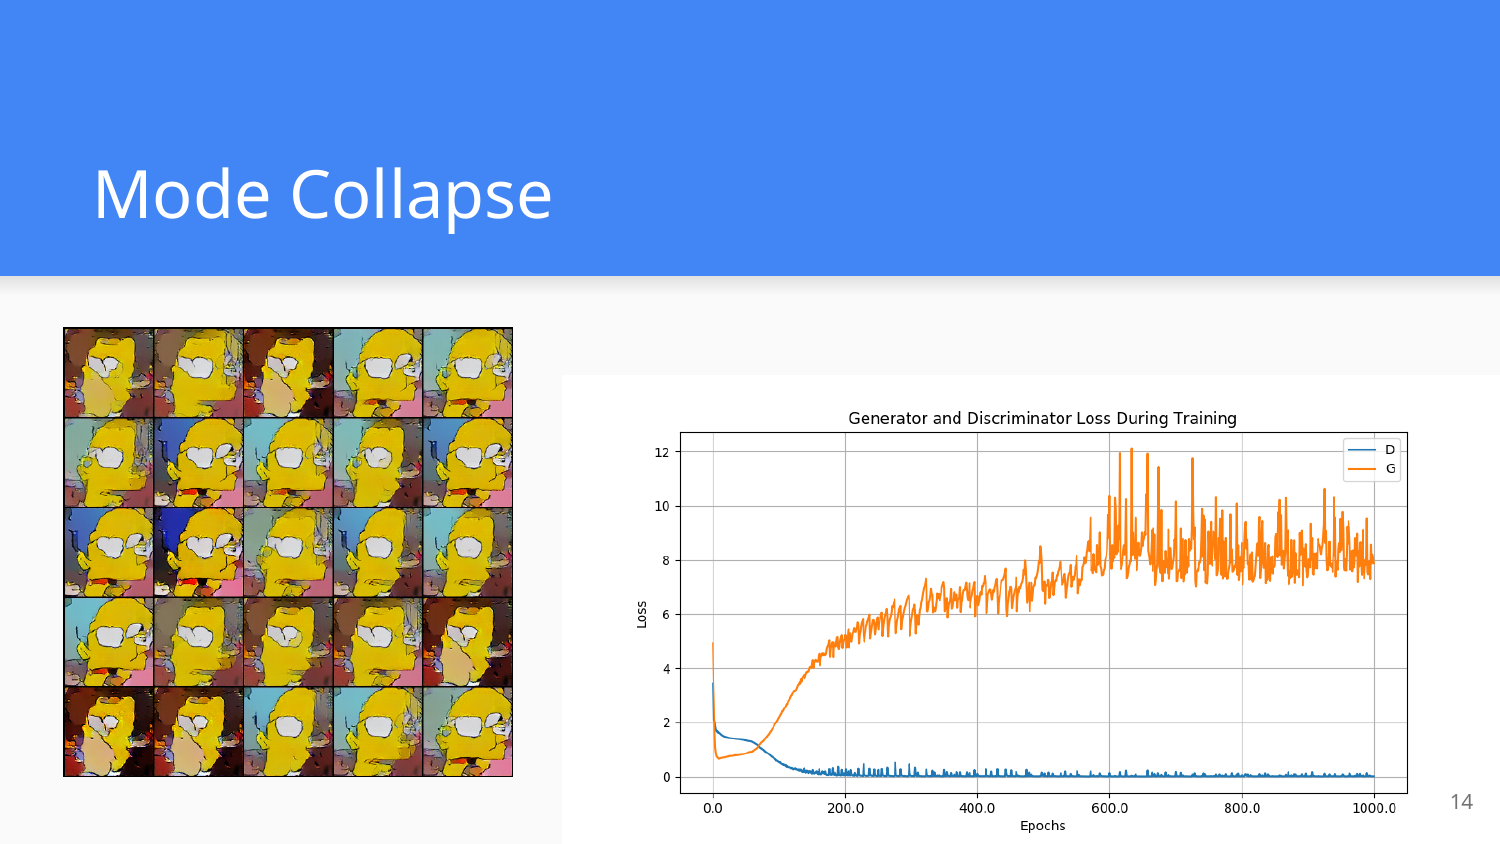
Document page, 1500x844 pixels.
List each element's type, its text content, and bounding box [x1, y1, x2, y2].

slide_number <number> [1398, 770, 1489, 835]
picture [63, 327, 513, 777]
title Mode Collapse [77, 121, 1427, 248]
picture [562, 375, 1500, 844]
